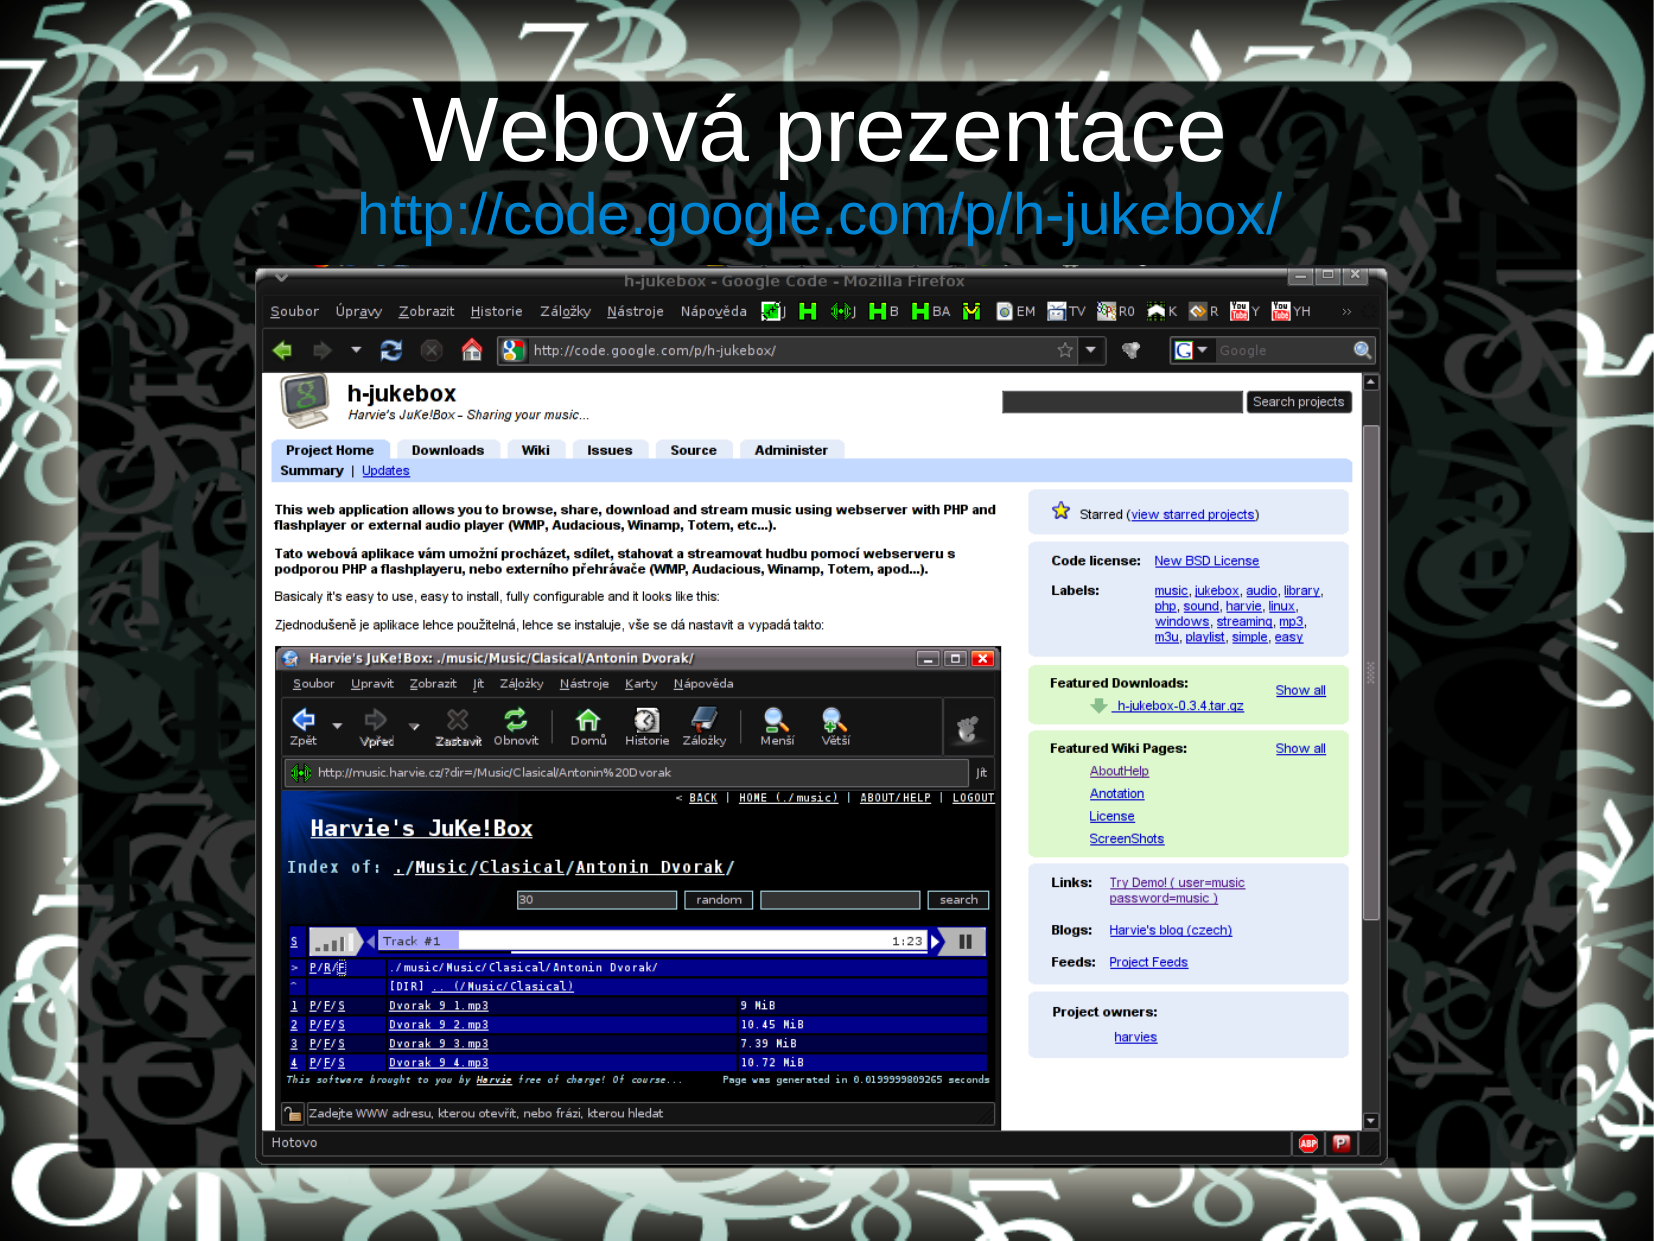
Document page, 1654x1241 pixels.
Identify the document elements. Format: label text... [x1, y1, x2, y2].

title Webová prezentace http://code.google.com/p/h-jukebox/ [76, 78, 1565, 247]
picture [0, 0, 1654, 1241]
